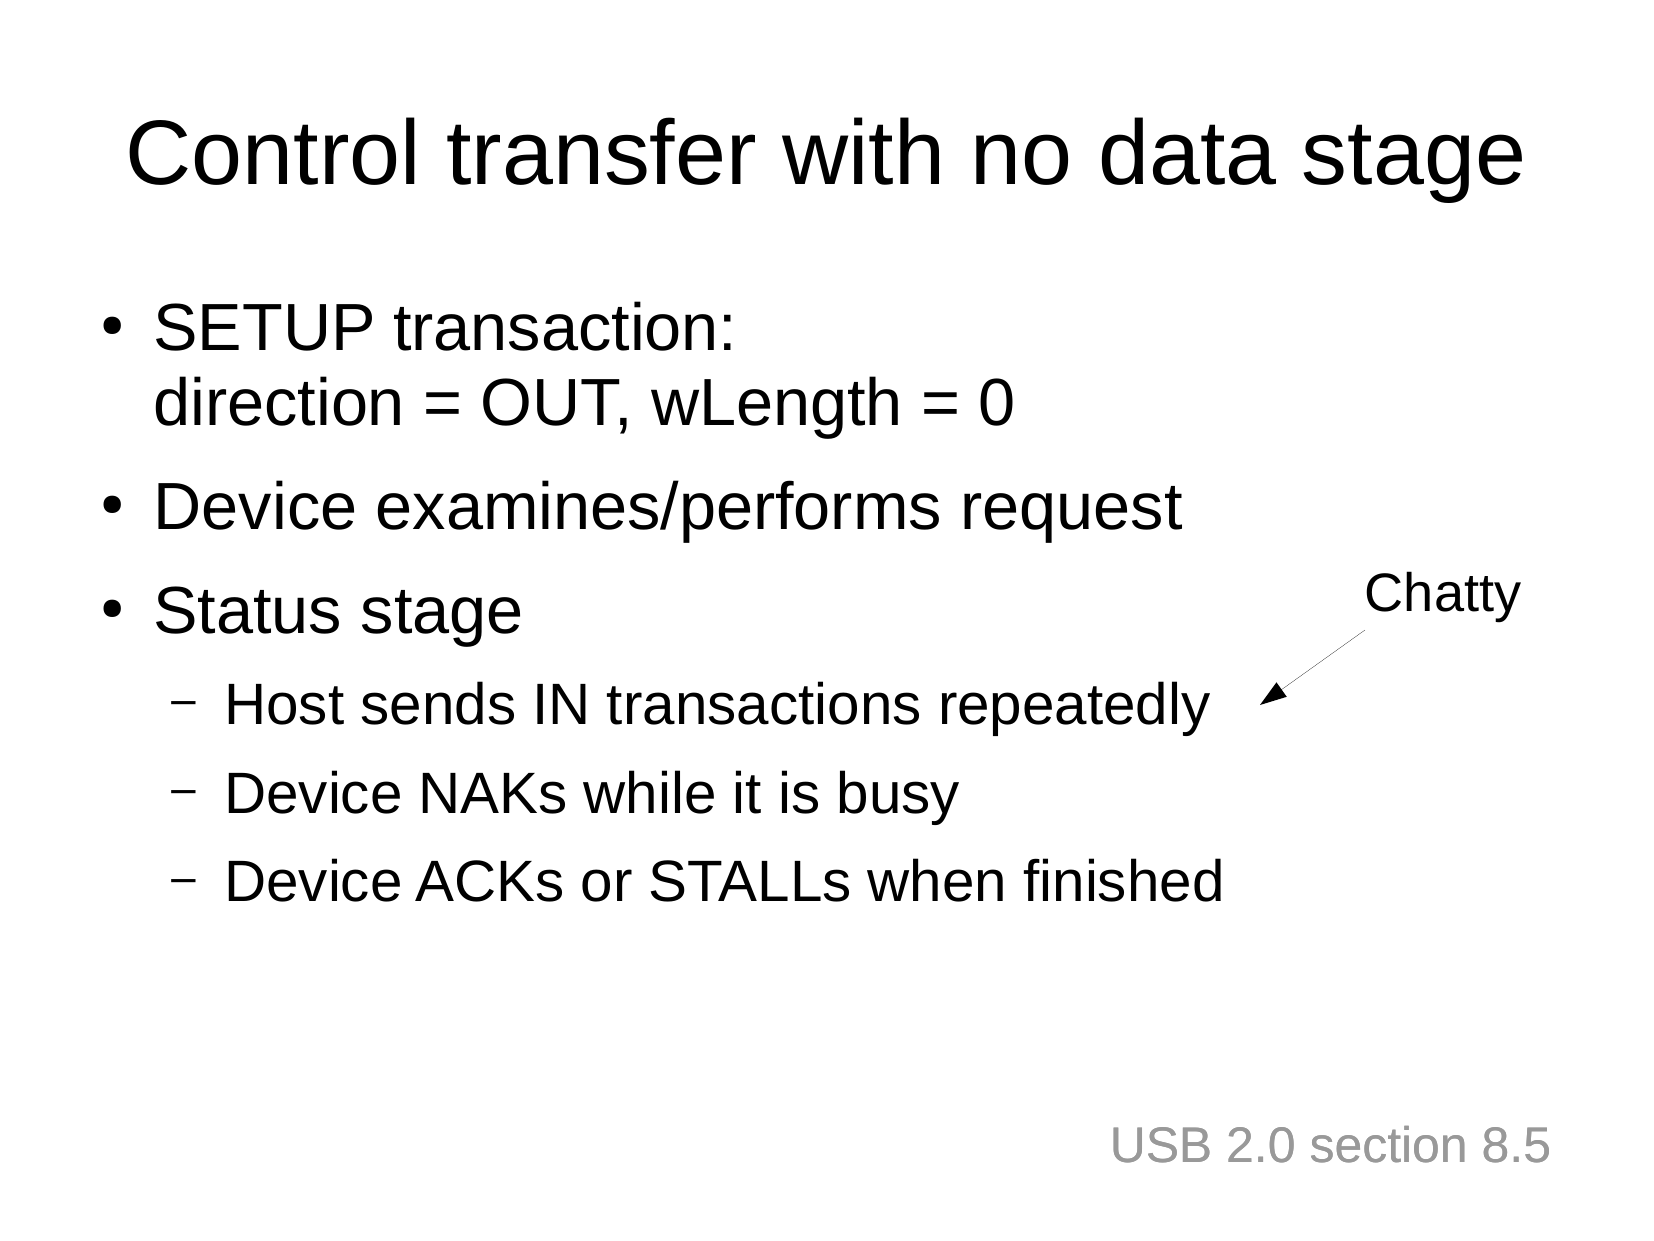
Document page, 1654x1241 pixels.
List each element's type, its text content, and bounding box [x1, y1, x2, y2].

text_box Chatty [1350, 554, 1568, 631]
list SETUP transaction: direction = OUT, wLength = 0 Device examines/performs request Status stage Host sends IN transactions repeatedly Device NAKs while it is busy Device ACKs or STALLs when finished [82, 290, 1571, 1010]
title Control transfer with no data stage [82, 49, 1571, 257]
text_box USB 2.0 section 8.5 [1095, 1110, 1621, 1192]
